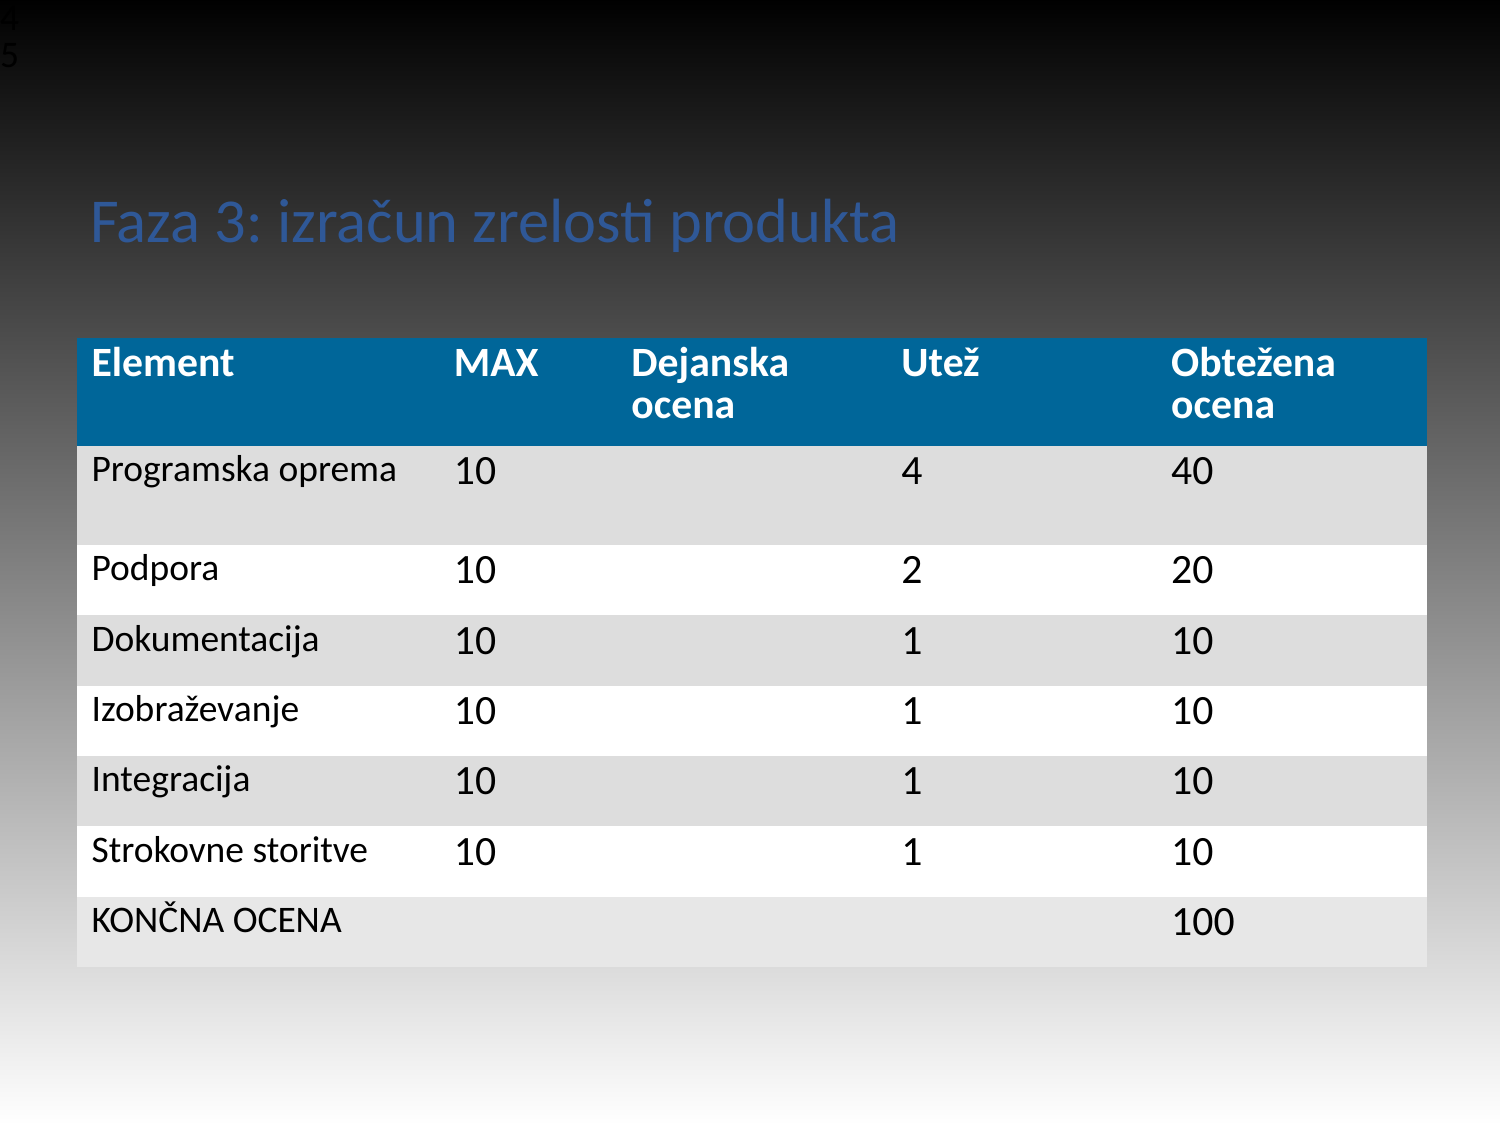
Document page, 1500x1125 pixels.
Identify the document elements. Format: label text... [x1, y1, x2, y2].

table_header Element [77, 338, 439, 446]
table_cell 10 [439, 545, 617, 615]
table_cell 4 [886, 446, 1156, 545]
table_cell Podpora [77, 545, 439, 615]
table_header Obtežena ocena [1156, 338, 1427, 446]
table_header Dejanska ocena [617, 338, 886, 446]
table_cell 1 [886, 615, 1156, 686]
table_cell Strokovne storitve [77, 826, 439, 897]
table_header Utež [886, 338, 1156, 446]
table_cell 40 [1156, 446, 1427, 545]
table_cell [617, 545, 886, 615]
table_cell 2 [886, 545, 1156, 615]
table_cell 10 [1156, 686, 1427, 756]
table_cell [617, 826, 886, 897]
table_cell 10 [1156, 756, 1427, 826]
table_cell Integracija [77, 756, 439, 826]
table_cell 10 [439, 615, 617, 686]
table_cell [617, 756, 886, 826]
table_cell Izobraževanje [77, 686, 439, 756]
table_cell [617, 446, 886, 545]
table_cell 10 [439, 756, 617, 826]
table_cell 10 [439, 446, 617, 545]
table_cell 1 [886, 686, 1156, 756]
table_cell [886, 897, 1156, 967]
table_cell 1 [886, 826, 1156, 897]
table_cell 10 [439, 686, 617, 756]
table_header MAX [439, 338, 617, 446]
table_cell [617, 686, 886, 756]
table_cell Dokumentacija [77, 615, 439, 686]
table_cell 10 [439, 826, 617, 897]
table_cell 1 [886, 756, 1156, 826]
table_cell 10 [1156, 615, 1427, 686]
table_cell 20 [1156, 545, 1427, 615]
table_cell [617, 615, 886, 686]
table_cell [617, 897, 886, 967]
table_cell KONČNA OCENA [77, 897, 439, 967]
table_cell Programska oprema [77, 446, 439, 545]
table_cell [439, 897, 617, 967]
table_cell 100 [1156, 897, 1427, 967]
table_cell 10 [1156, 826, 1427, 897]
title Faza 3: izračun zrelosti produkta [75, 0, 1425, 263]
